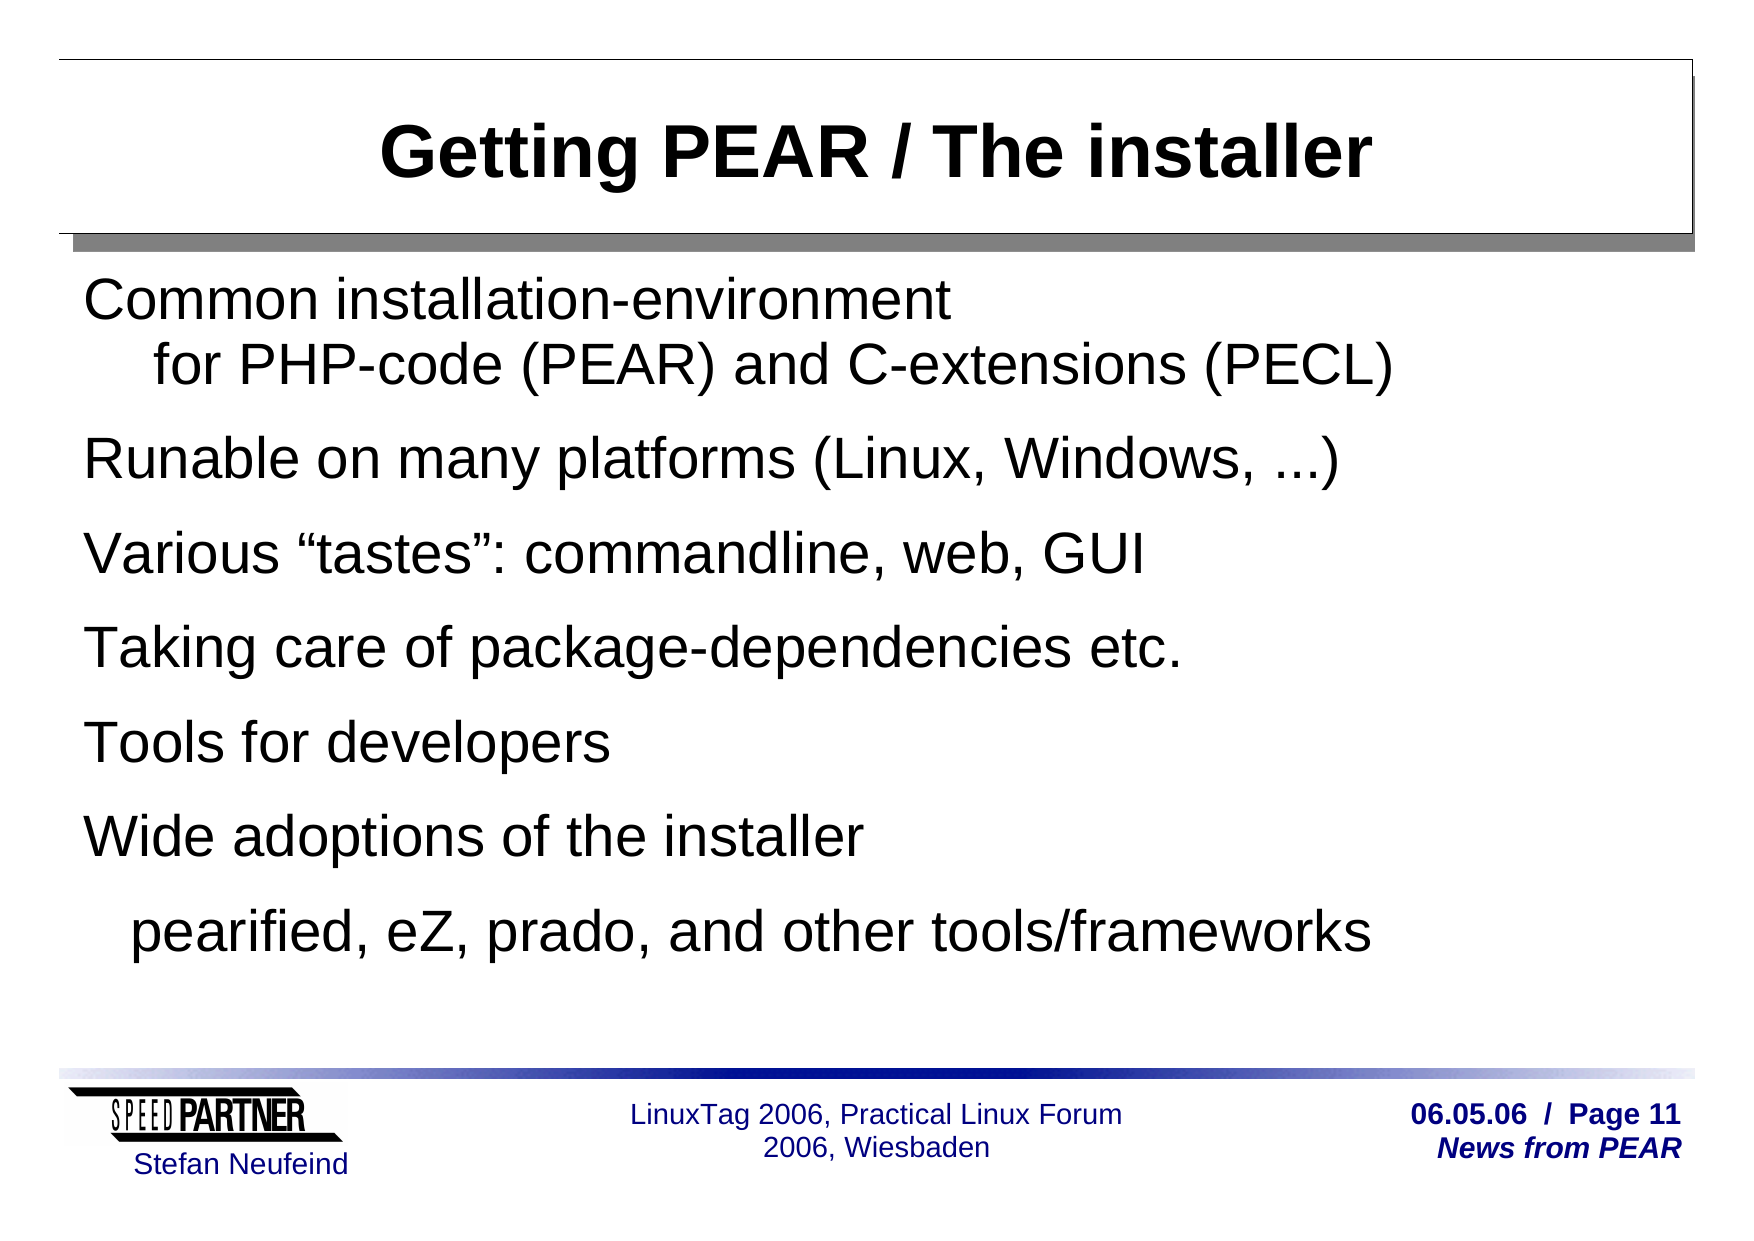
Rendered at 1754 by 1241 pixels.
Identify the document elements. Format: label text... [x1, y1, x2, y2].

list Common installation-environment for PHP-code (PEAR) and C-extensions (PECL) Runable on many platforms (Linux, Windows, ...) Various “tastes”: commandline, web, GUI Taking care of package-dependencies etc. Tools for developers Wide adoptions of the installer pearified, eZ, prado, and other tools/frameworks [71, 266, 1695, 1049]
title Getting PEAR / The installer [59, 59, 1695, 244]
picture [64, 1082, 348, 1146]
picture [59, 1068, 1695, 1079]
